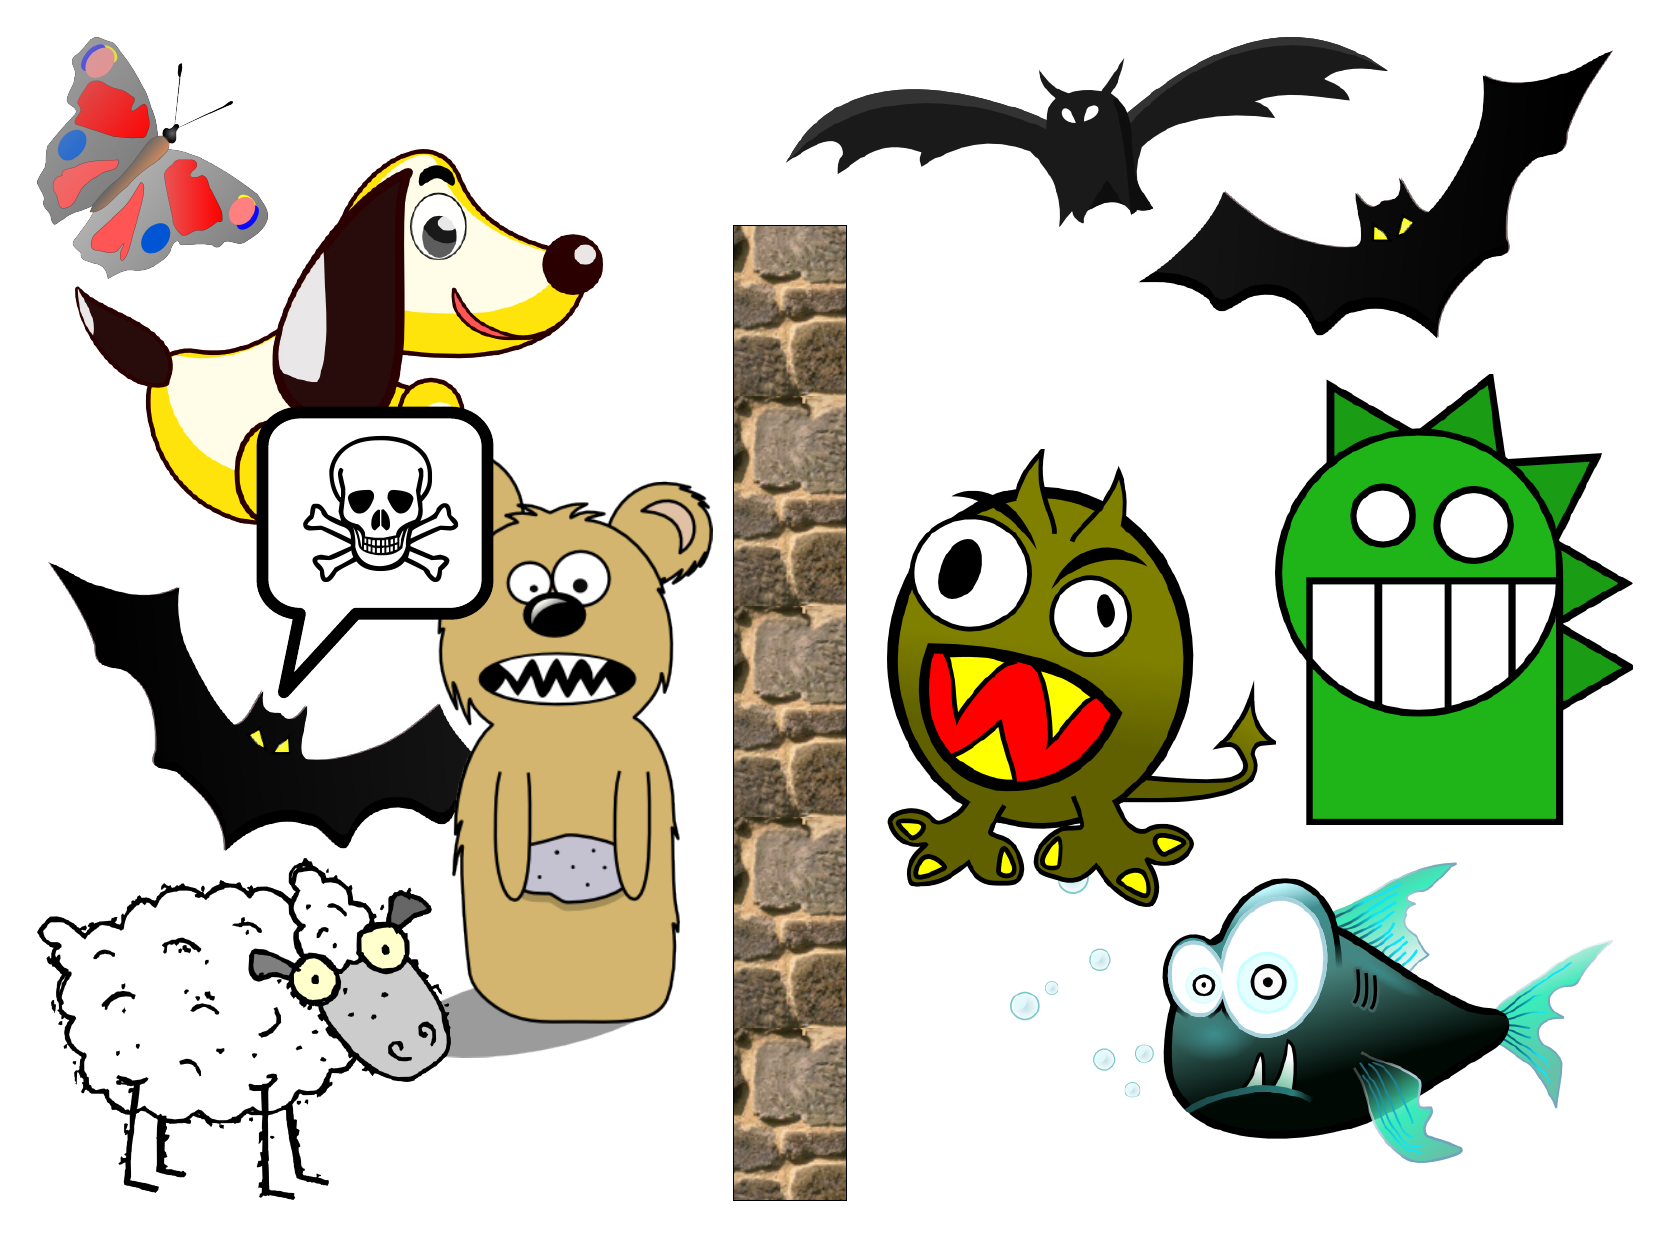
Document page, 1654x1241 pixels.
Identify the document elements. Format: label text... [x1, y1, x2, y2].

picture [887, 374, 1633, 1163]
picture [786, 37, 1613, 338]
text_box [733, 225, 847, 1201]
picture [37, 37, 713, 1201]
text_box ☠ [262, 412, 488, 693]
